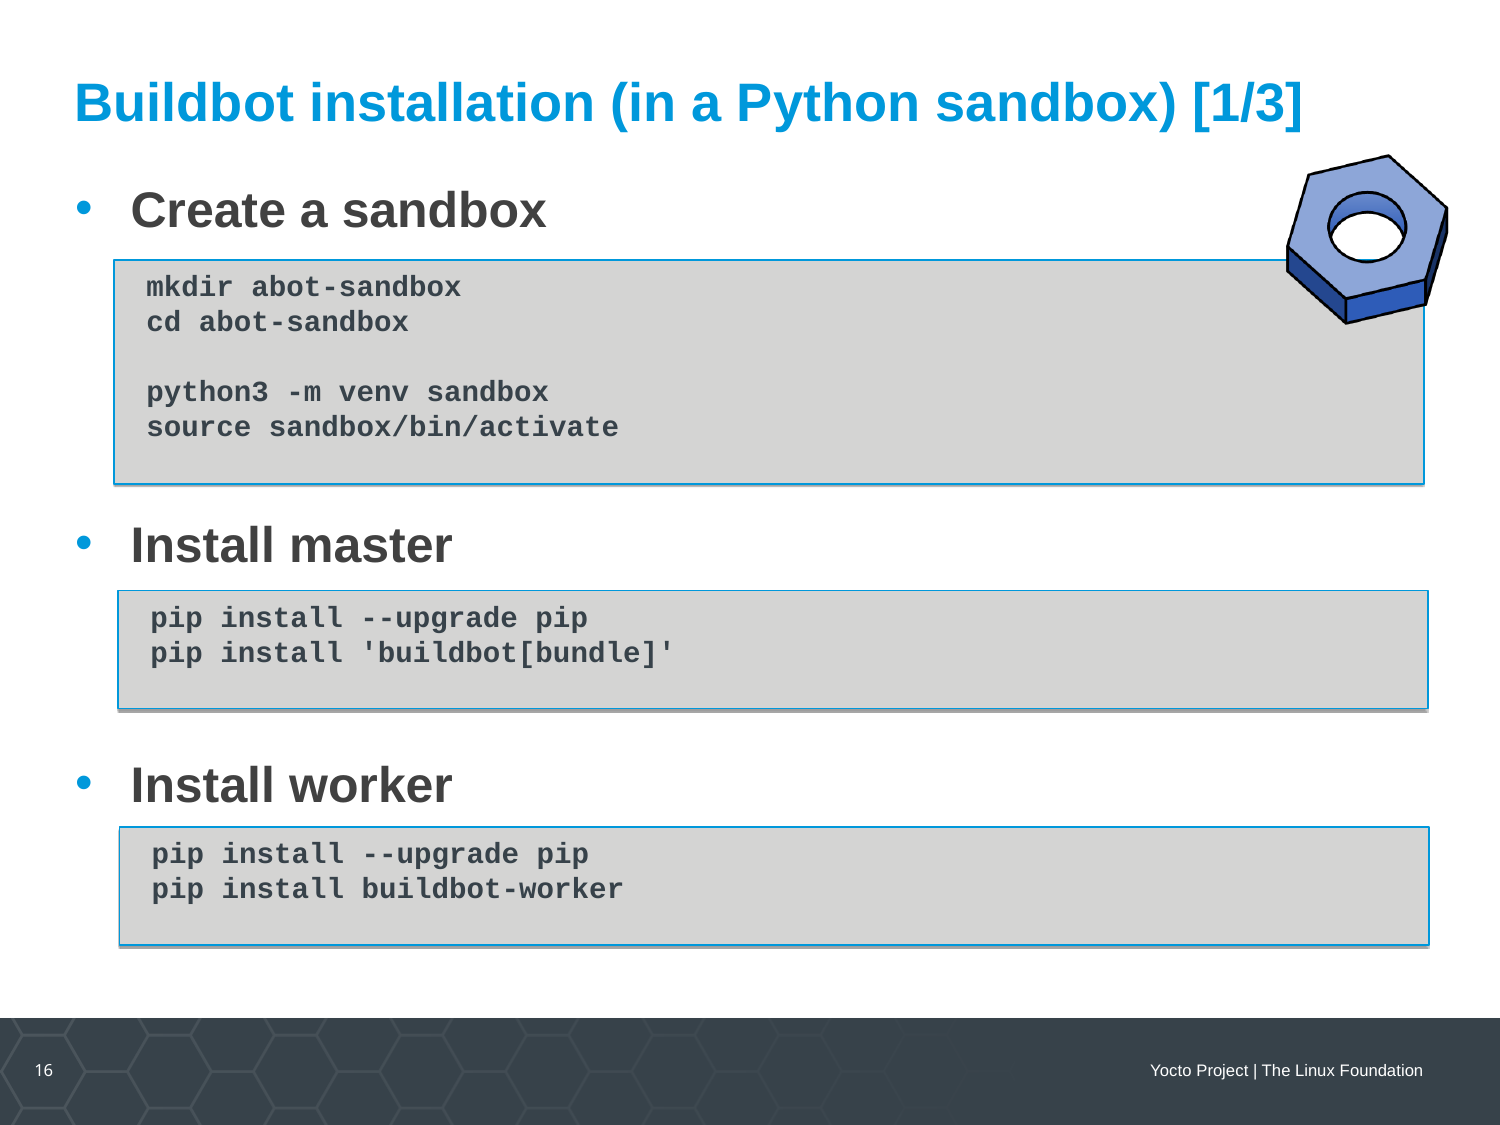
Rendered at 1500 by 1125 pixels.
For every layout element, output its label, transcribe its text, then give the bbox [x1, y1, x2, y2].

text_box Create a sandbox Install master Install worker [74, 177, 1424, 839]
text_box pip install --upgrade pip pip install 'buildbot[bundle]' [118, 590, 1428, 709]
text_box mkdir abot-sandbox cd abot-sandbox python3 -m venv sandbox source sandbox/bin/activate [114, 259, 1424, 485]
picture [0, 0, 1500, 1125]
text_box Buildbot installation (in a Python sandbox) [1/3] [74, 67, 1424, 177]
text_box pip install --upgrade pip pip install buildbot-worker [119, 826, 1430, 945]
